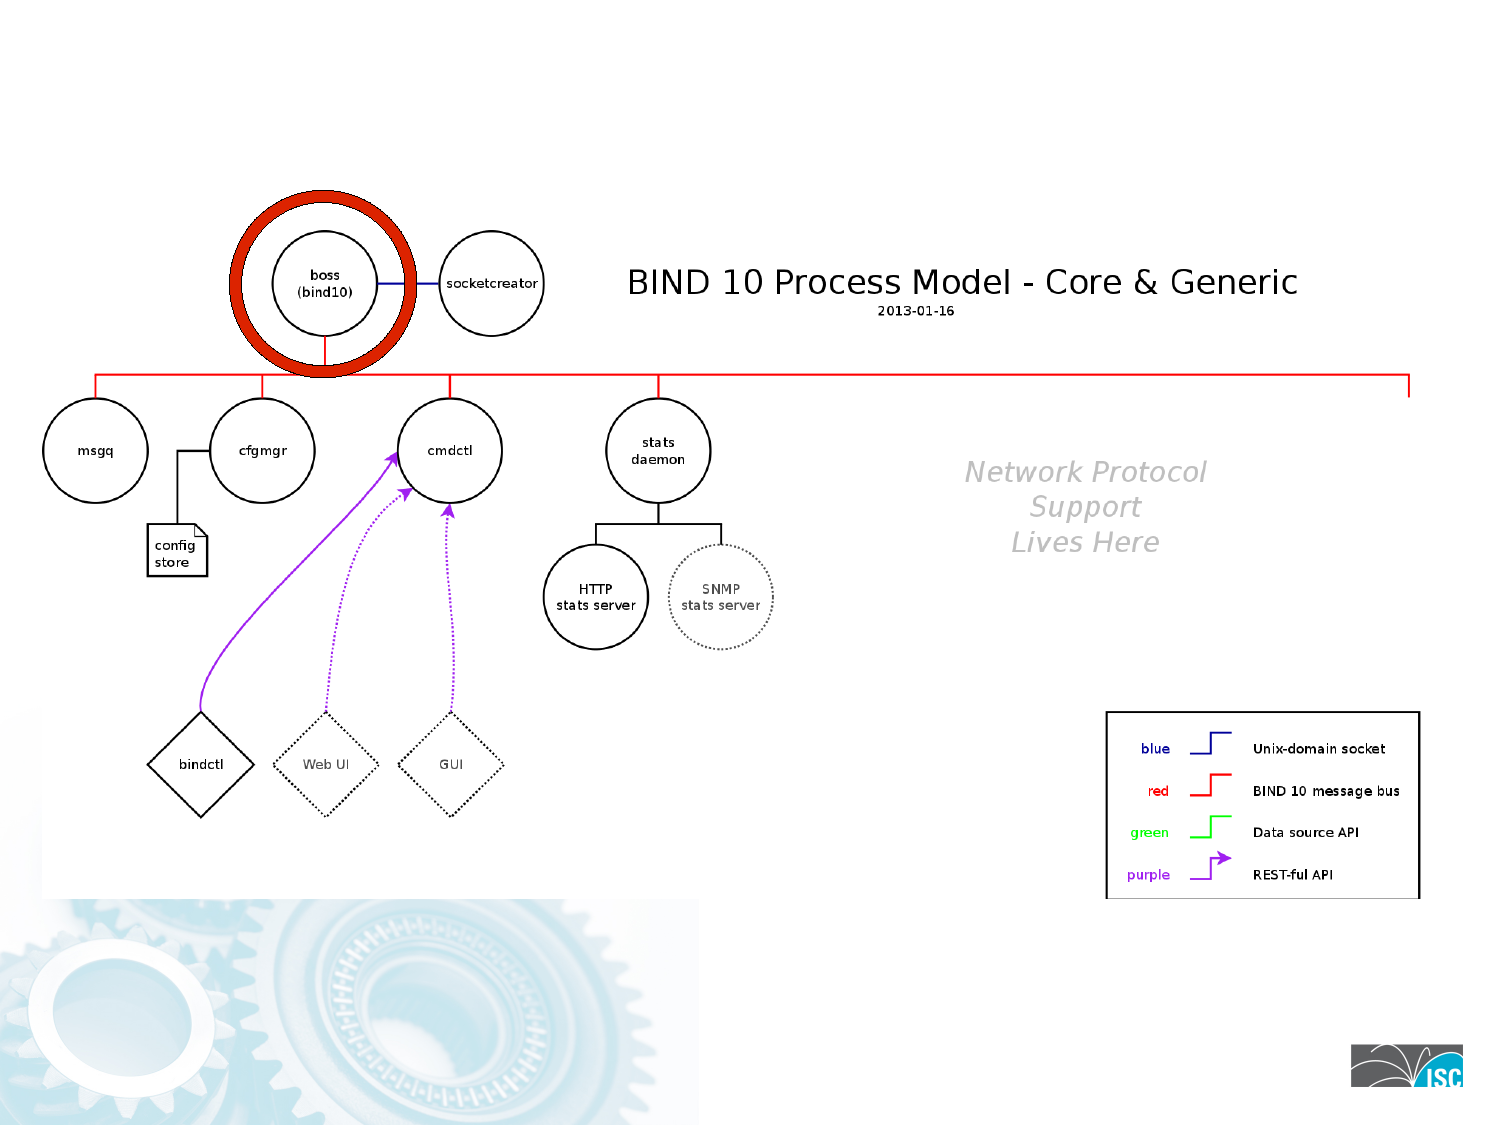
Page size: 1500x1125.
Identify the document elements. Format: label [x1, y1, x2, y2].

picture [0, 0, 1500, 1125]
text_box [229, 190, 417, 378]
